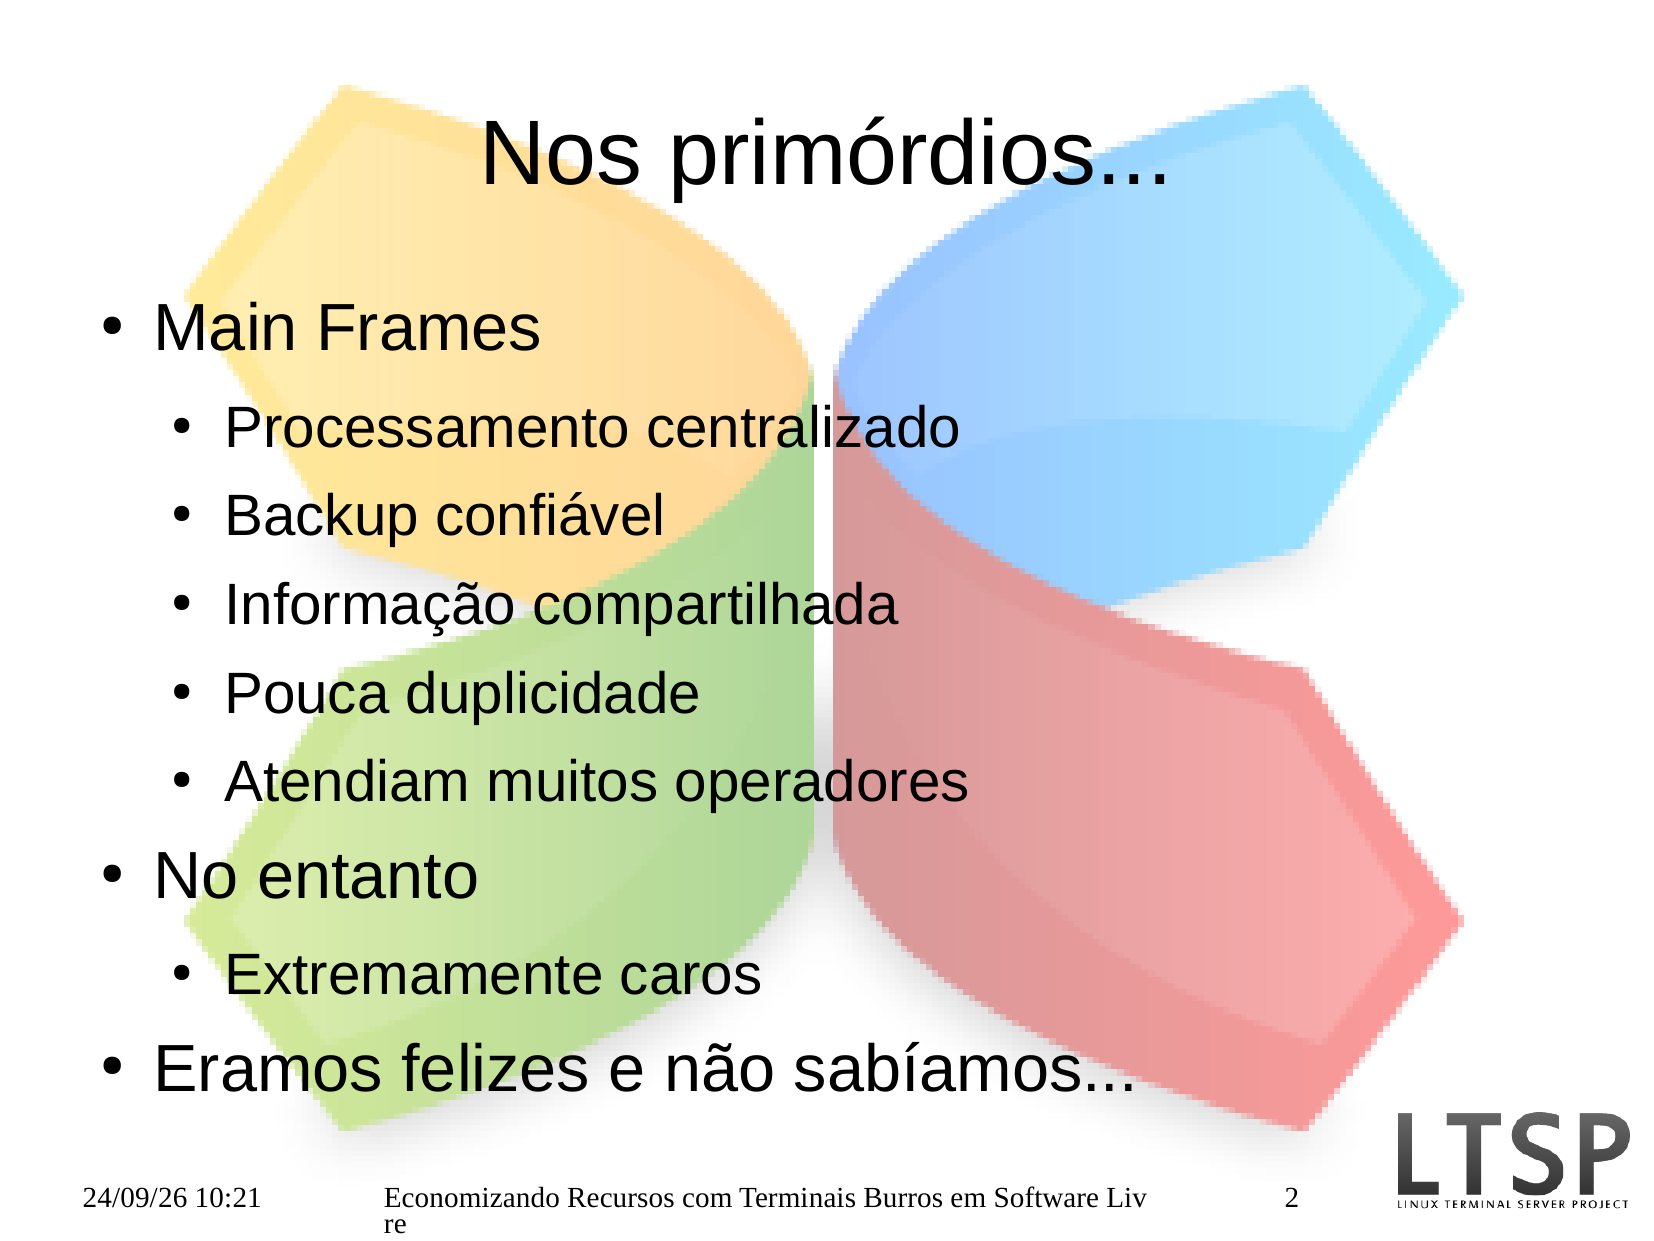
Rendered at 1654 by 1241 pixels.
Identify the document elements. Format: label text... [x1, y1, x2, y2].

picture [1382, 1072, 1639, 1241]
title Nos primórdios... [82, 49, 1571, 257]
list Main Frames Processamento centralizado Backup confiável Informação compartilhada Pouca duplicidade Atendiam muitos operadores No entanto Extremamente caros Eramos felizes e não sabíamos... [82, 290, 1571, 1109]
